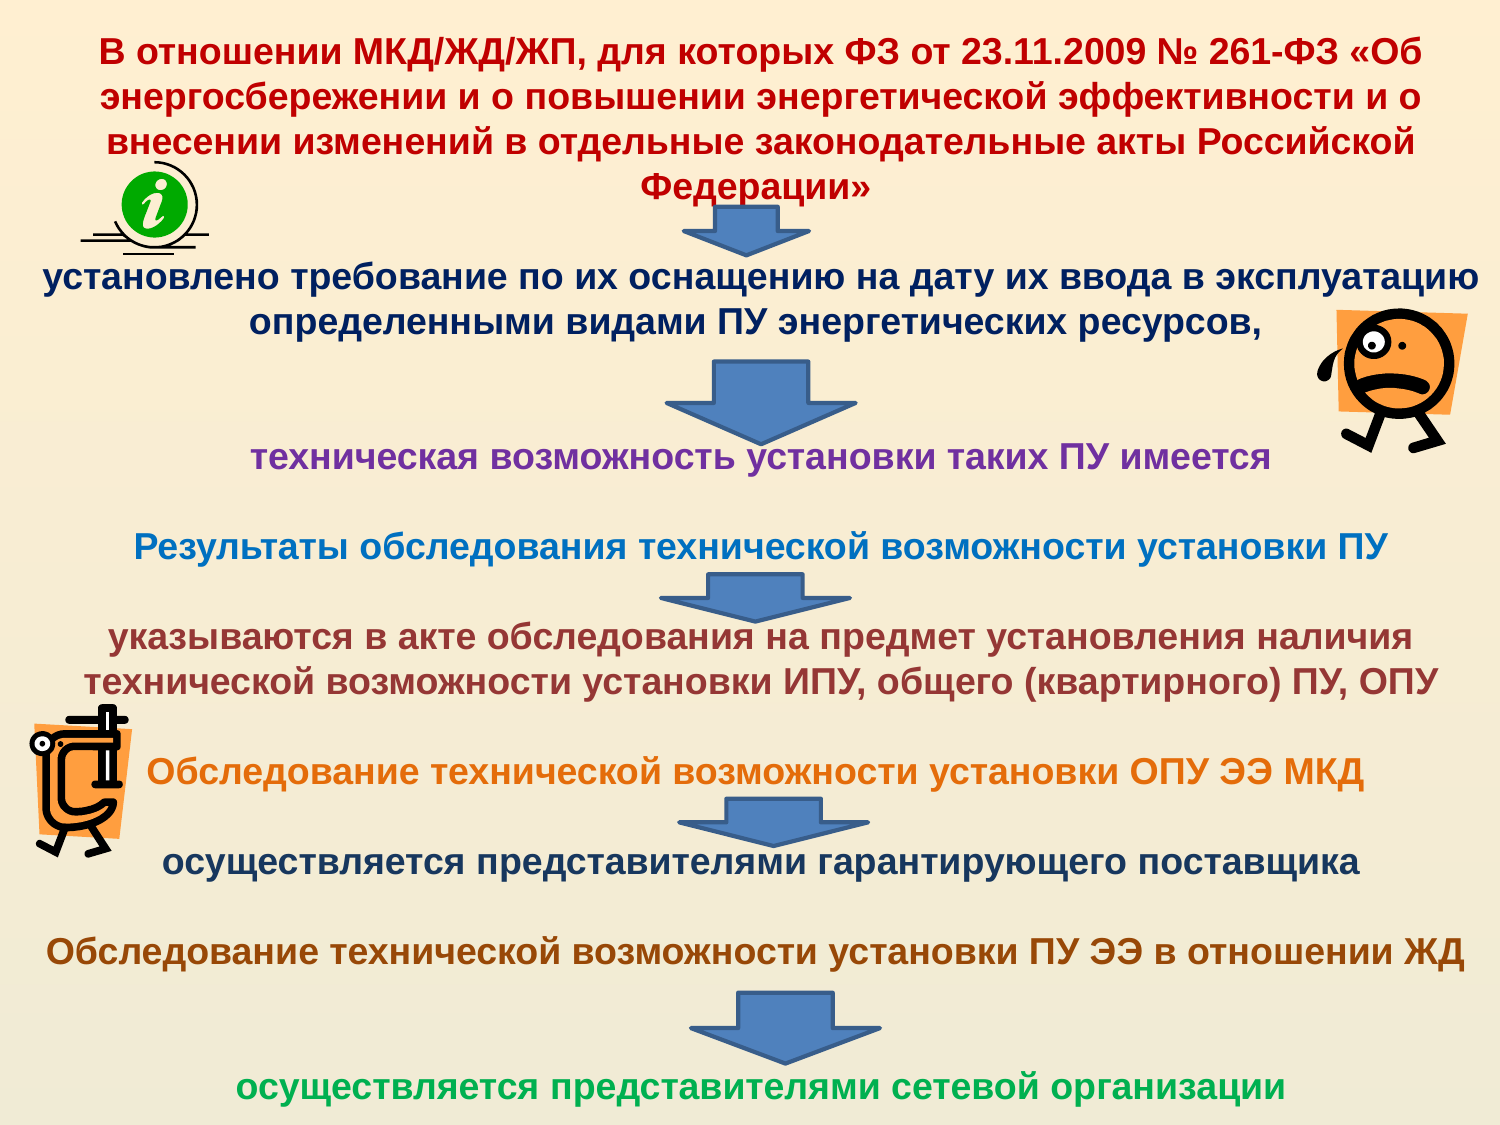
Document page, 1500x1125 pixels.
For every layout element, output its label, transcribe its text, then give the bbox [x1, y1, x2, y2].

picture [29, 704, 133, 859]
text_box [660, 574, 850, 622]
text_box [679, 798, 869, 847]
picture [80, 160, 209, 256]
text_box В отношении МКД/ЖД/ЖП, для которых ФЗ от 23.11.2009 № 261-ФЗ «Об энергосбережении и о повышении энергетической эффективности и о внесении изменений в отдельные законодательные акты Российской Федерации» установлено требование по их оснащению на дату их ввода в эксплуатацию определенными видами ПУ энергетических ресурсов, техническая возможность установки таких ПУ имеется Результаты обследования технической возможности установки ПУ указываются в акте обследования на предмет установления наличия технической возможности установки ИПУ, общего (квартирного) ПУ, ОПУ Обследование технической возможности установки ОПУ ЭЭ МКД осуществляется представителями гарантирующего поставщика Обследование технической возможности установки ПУ ЭЭ в отношении ЖД осуществляется представителями сетевой организации [13, 19, 1500, 1114]
text_box [683, 206, 810, 256]
text_box [666, 361, 856, 445]
picture [1316, 308, 1468, 454]
text_box [690, 992, 880, 1064]
